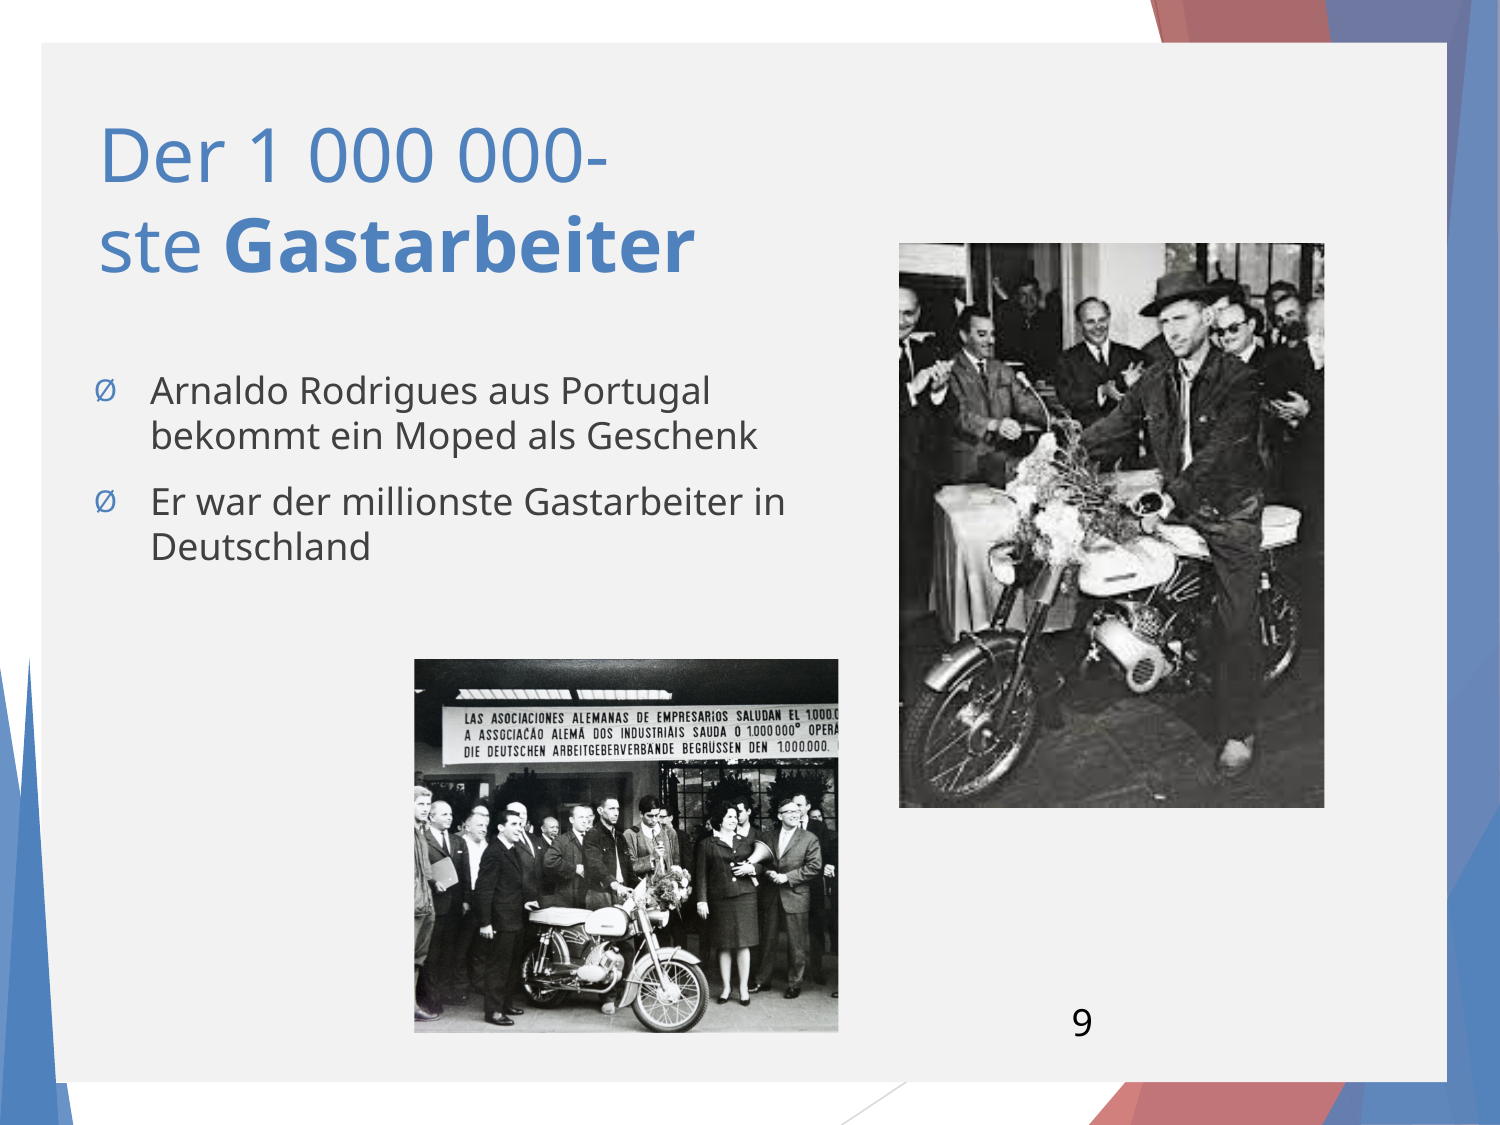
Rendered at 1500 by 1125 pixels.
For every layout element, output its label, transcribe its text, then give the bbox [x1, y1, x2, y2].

slide_number <Nummer> [1056, 991, 1141, 1051]
picture [899, 243, 1325, 808]
picture [414, 659, 839, 1033]
text_box [0, 658, 59, 1125]
title Der 1 000 000-ste Gastarbeiter [83, 99, 726, 317]
list Arnaldo Rodrigues aus Portugal bekommt ein Moped als Geschenk Er war der millionste Gastarbeiter in Deutschland [79, 359, 850, 690]
